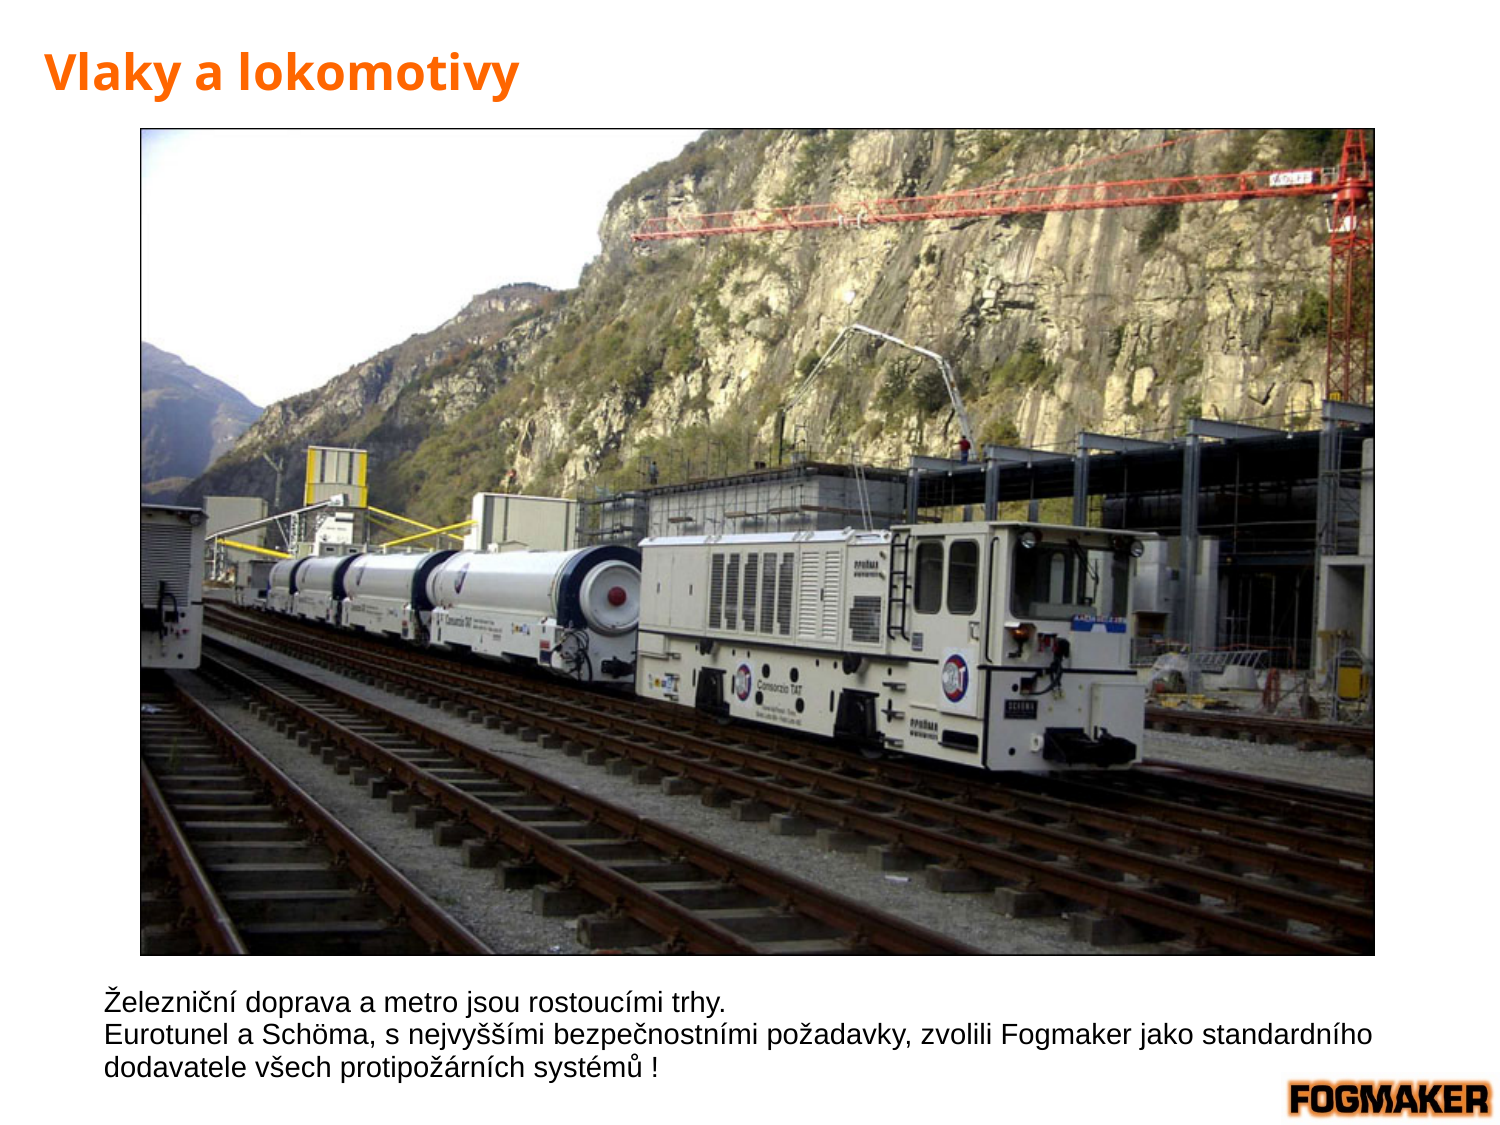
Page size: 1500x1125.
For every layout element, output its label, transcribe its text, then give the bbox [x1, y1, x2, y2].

text_box Železniční doprava a metro jsou rostoucími trhy. Eurotunel a Schöma, s nejvyššími bezpečnostními požadavky, zvolili Fogmaker jako standardního dodavatele všech protipožárních systémů ! [89, 978, 1436, 1092]
picture [1281, 1072, 1500, 1125]
picture [140, 128, 1375, 956]
text_box Vlaky a lokomotivy [29, 29, 536, 113]
